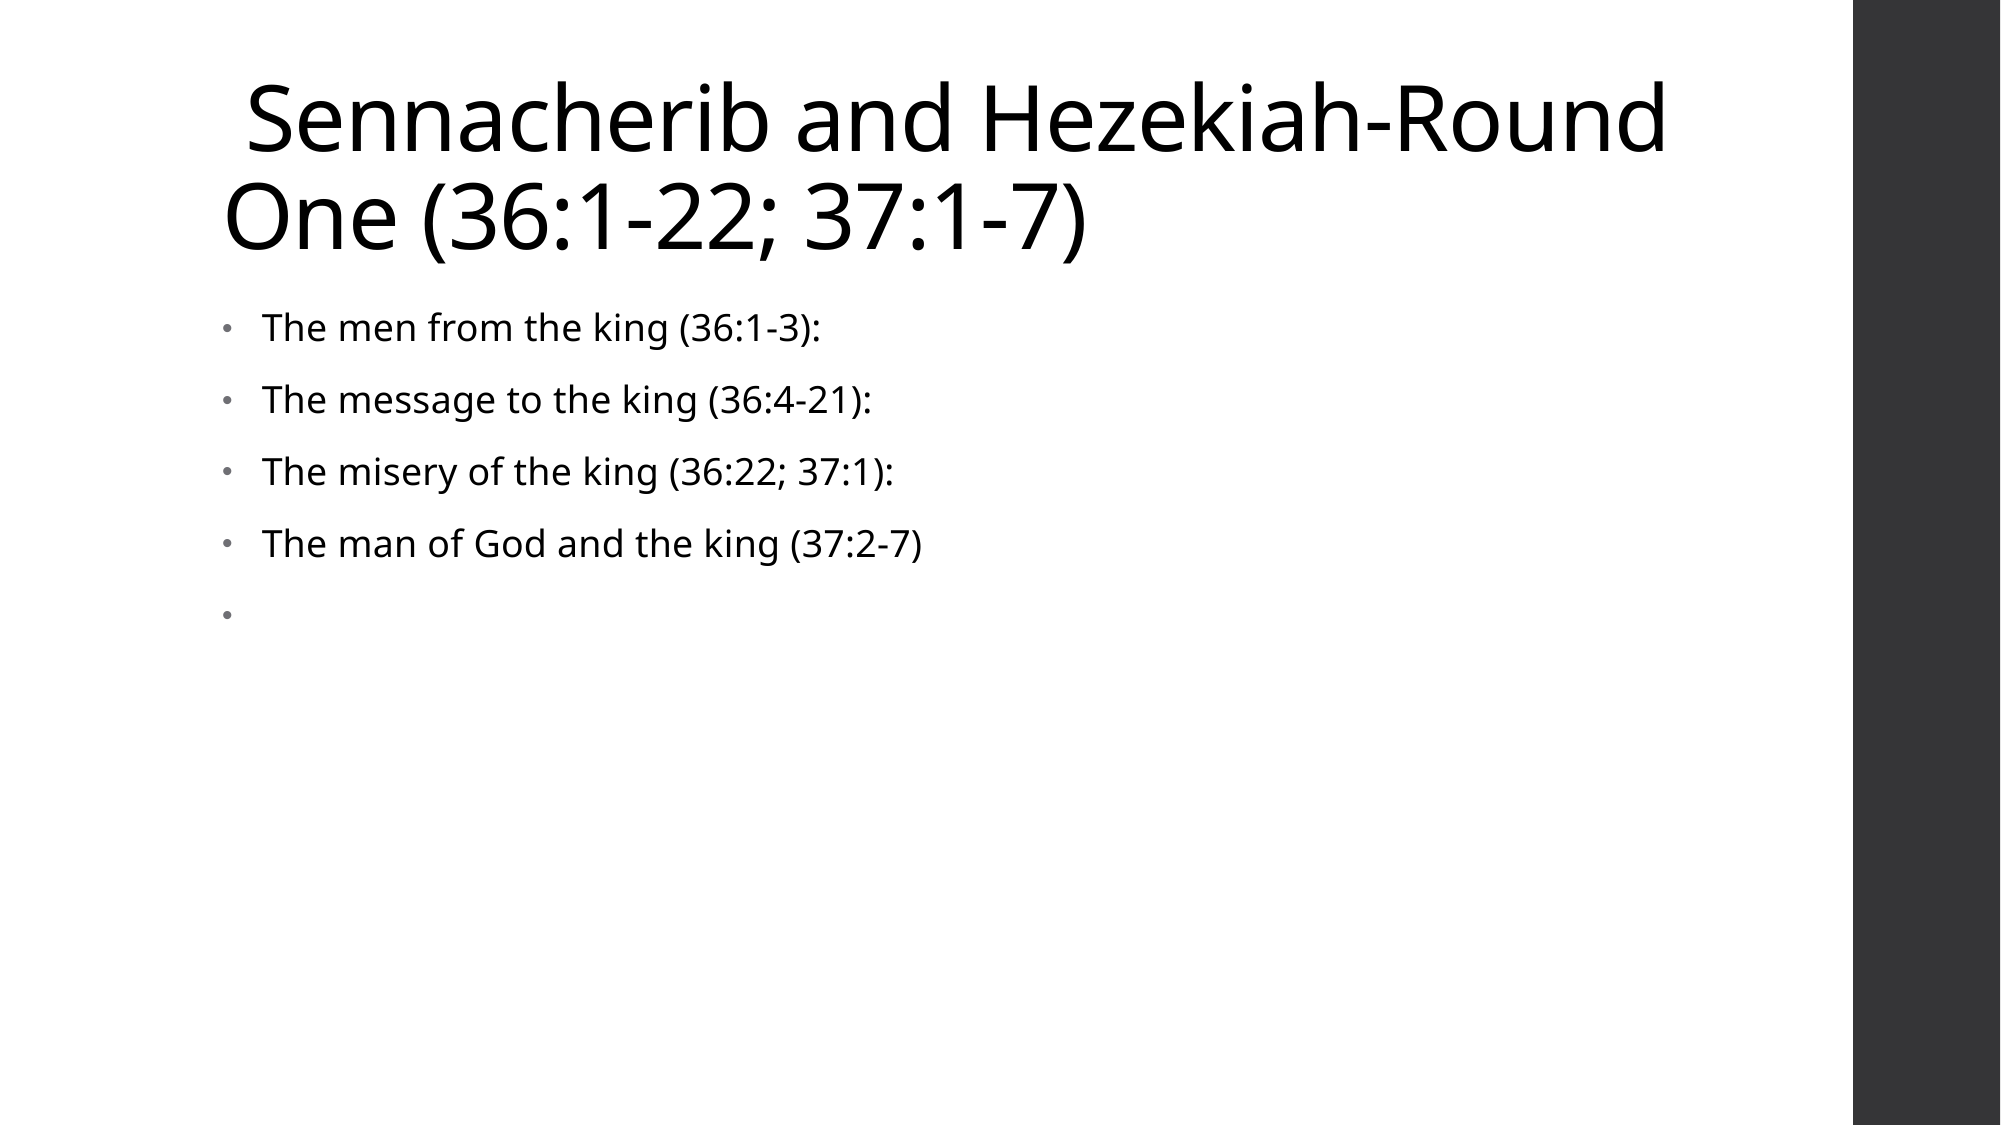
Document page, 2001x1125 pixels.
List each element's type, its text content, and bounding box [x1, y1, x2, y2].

list The men from the king (36:1-3): The message to the king (36:4-21): The misery of the king (36:22; 37:1): The man of God and the king (37:2-7) [206, 299, 1617, 1014]
title Sennacherib and Hezekiah-Round One (36:1-22; 37:1-7) [206, 60, 1797, 278]
